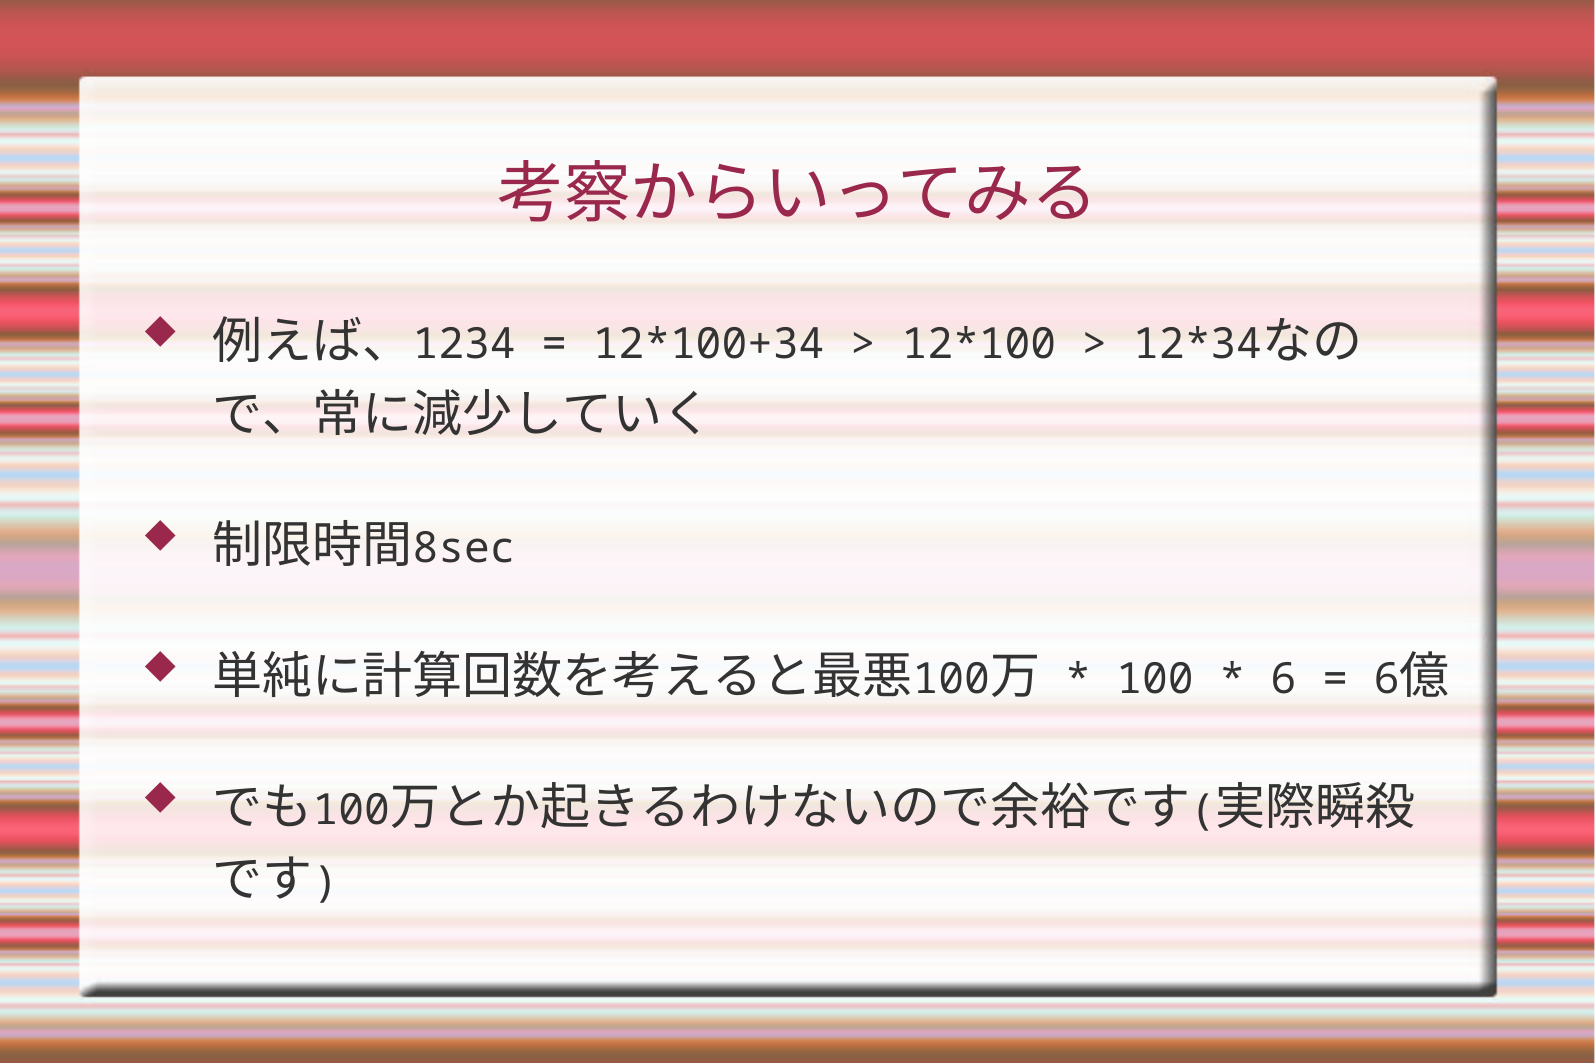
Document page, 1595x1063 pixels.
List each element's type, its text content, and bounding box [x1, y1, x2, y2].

list 例えば、1234 = 12*100+34 > 12*100 > 12*34なので、常に減少していく 制限時間8sec 単純に計算回数を考えると最悪100万 * 100 * 6 = 6億 でも100万とか起きるわけないので余裕です(実際瞬殺です) [130, 300, 1462, 971]
title 考察からいってみる [117, 98, 1479, 276]
picture [0, 0, 1595, 1063]
